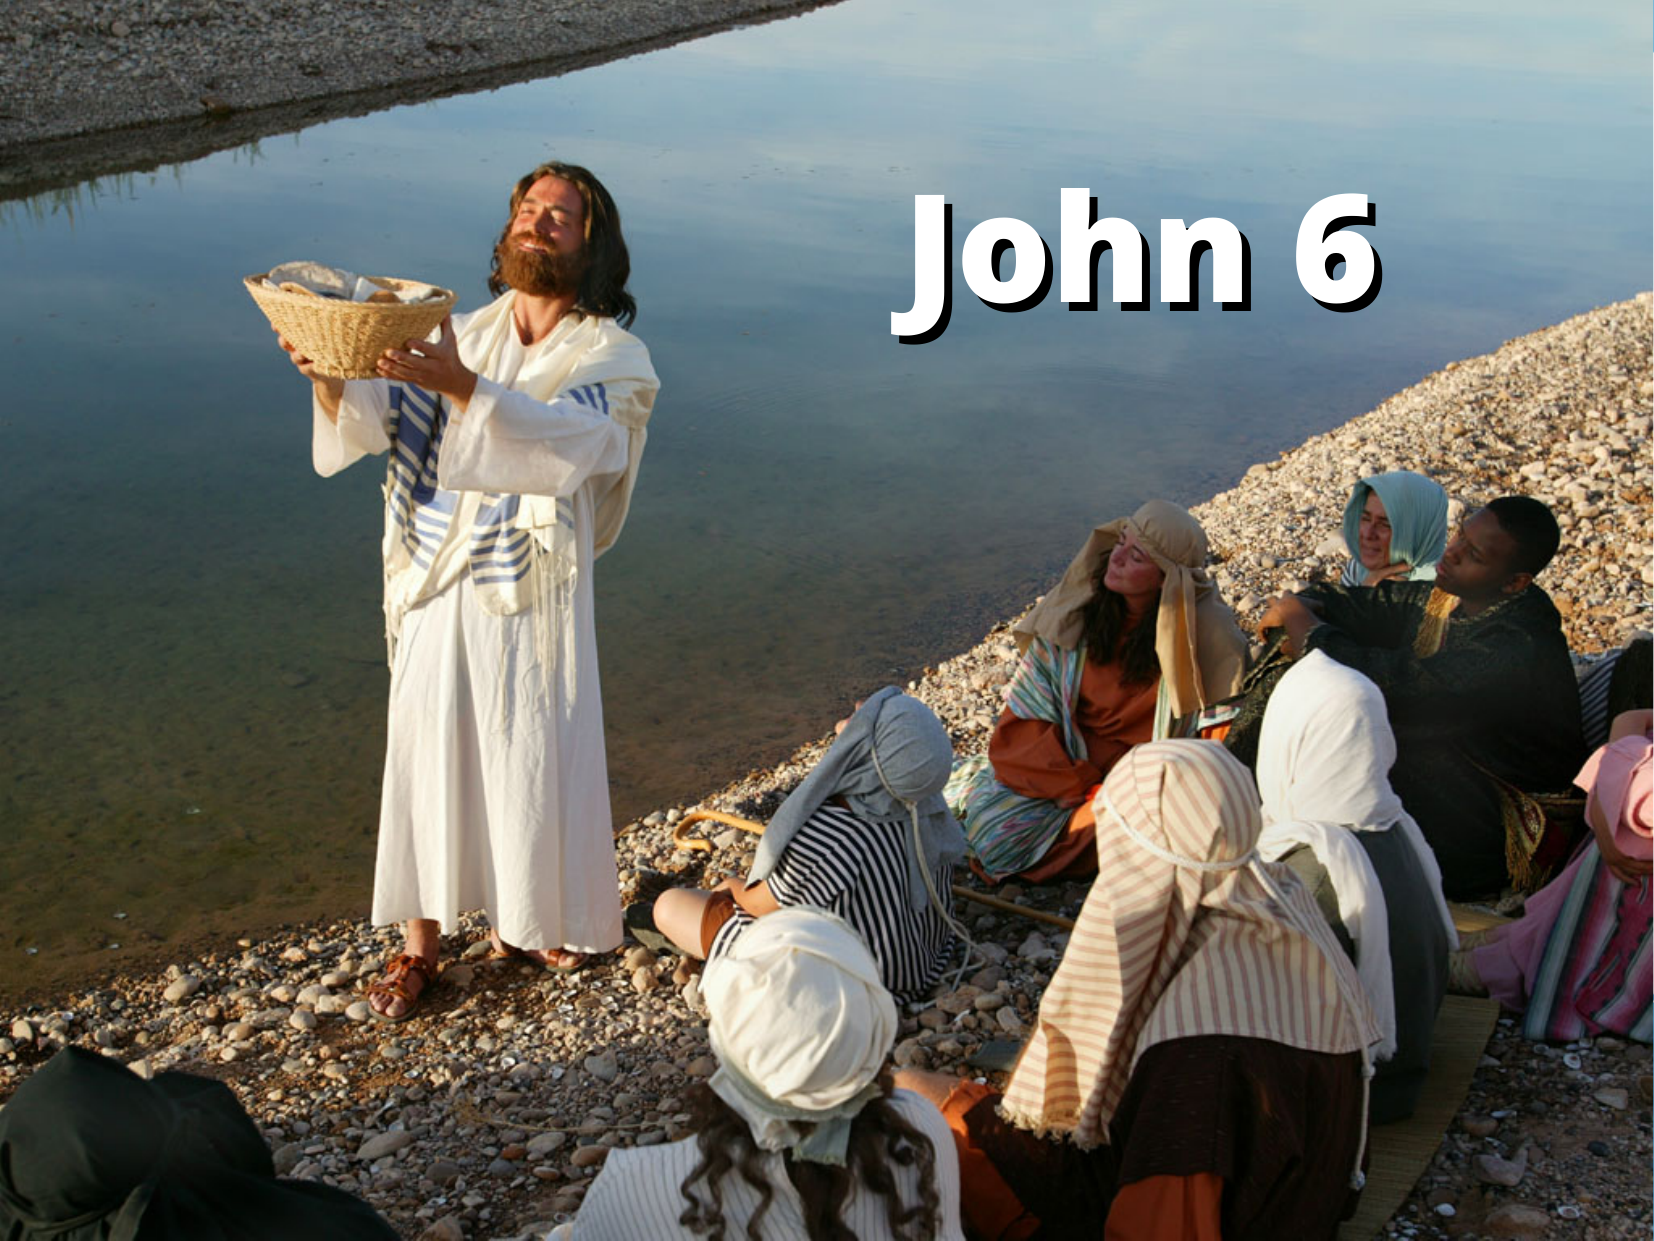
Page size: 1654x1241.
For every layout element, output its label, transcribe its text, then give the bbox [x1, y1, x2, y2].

title John 6 [884, 140, 1400, 349]
picture [0, 0, 1654, 1241]
